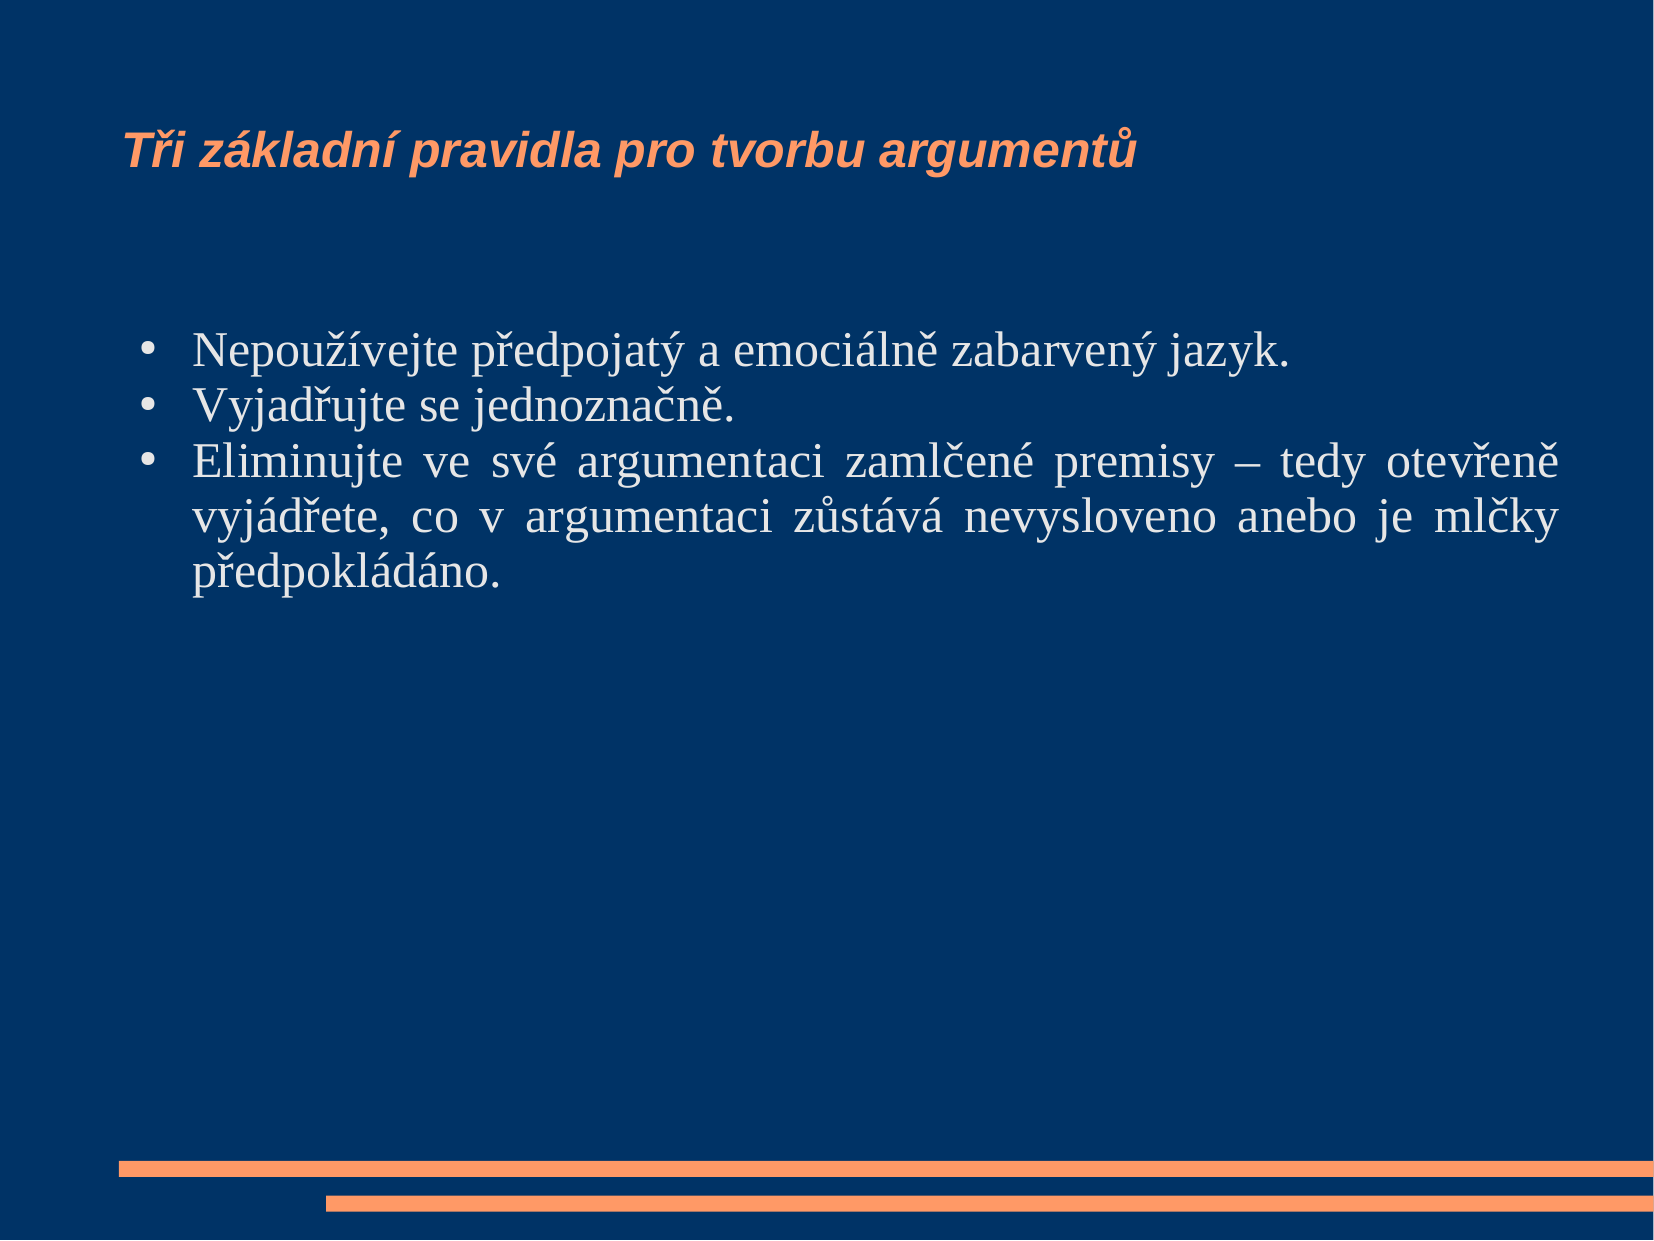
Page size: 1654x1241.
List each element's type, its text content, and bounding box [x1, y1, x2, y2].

title Tři základní pravidla pro tvorbu argumentů [121, 46, 1534, 254]
list Nepoužívejte předpojatý a emociálně zabarvený jazyk. Vyjadřujte se jednoznačně. Eliminujte ve své argumentaci zamlčené premisy – tedy otevřeně vyjádřete, co v argumentaci zůstává nevysloveno anebo je mlčky předpokládáno. [121, 322, 1561, 1132]
